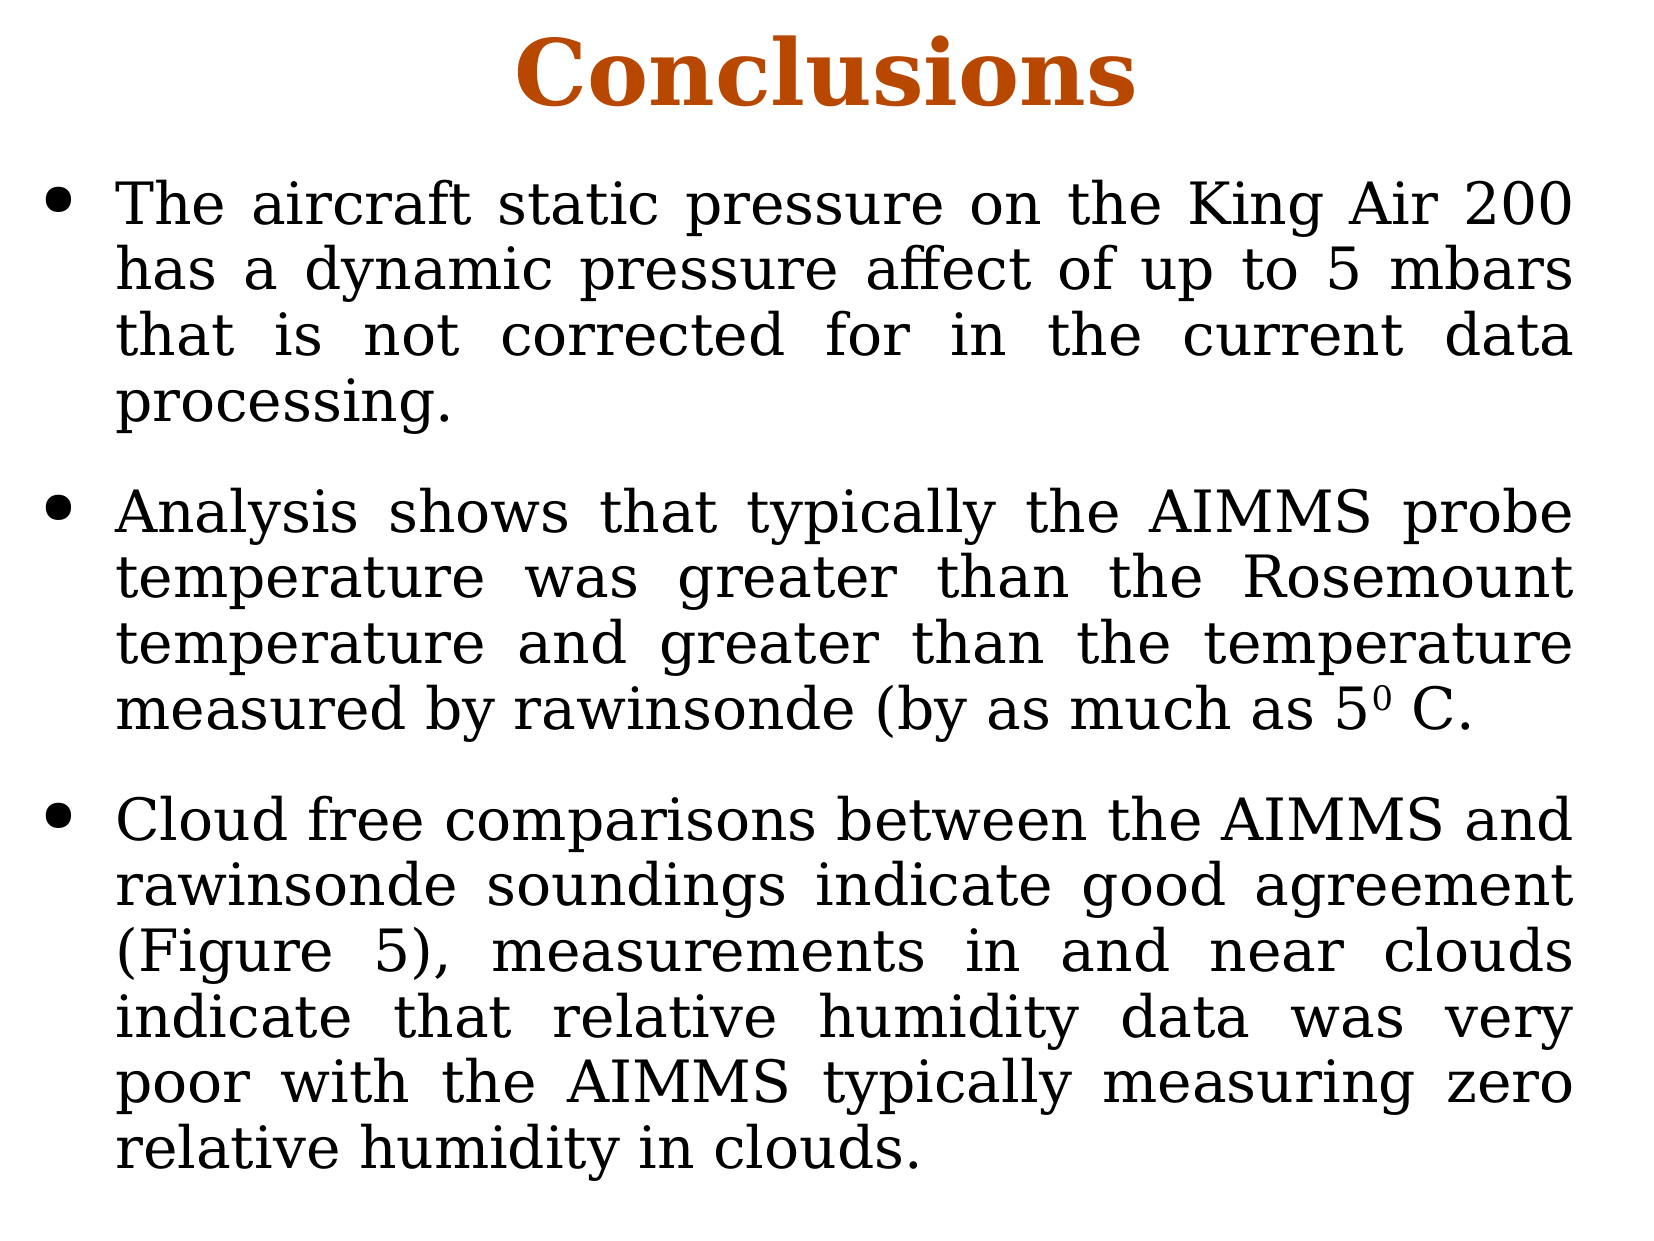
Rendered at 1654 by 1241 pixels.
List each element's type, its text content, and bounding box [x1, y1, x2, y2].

text_box Conclusions [0, 25, 1653, 124]
text_box The aircraft static pressure on the King Air 200 has a dynamic pressure affect of up to 5 mbars that is not corrected for in the current data processing. Analysis shows that typically the AIMMS probe temperature was greater than the Rosemount temperature and greater than the temperature measured by rawinsonde (by as much as 50 C. Cloud free comparisons between the AIMMS and rawinsonde soundings indicate good agreement (Figure 5), measurements in and near clouds indicate that relative humidity data was very poor with the AIMMS typically measuring zero relative humidity in clouds. [5, 171, 1576, 1088]
